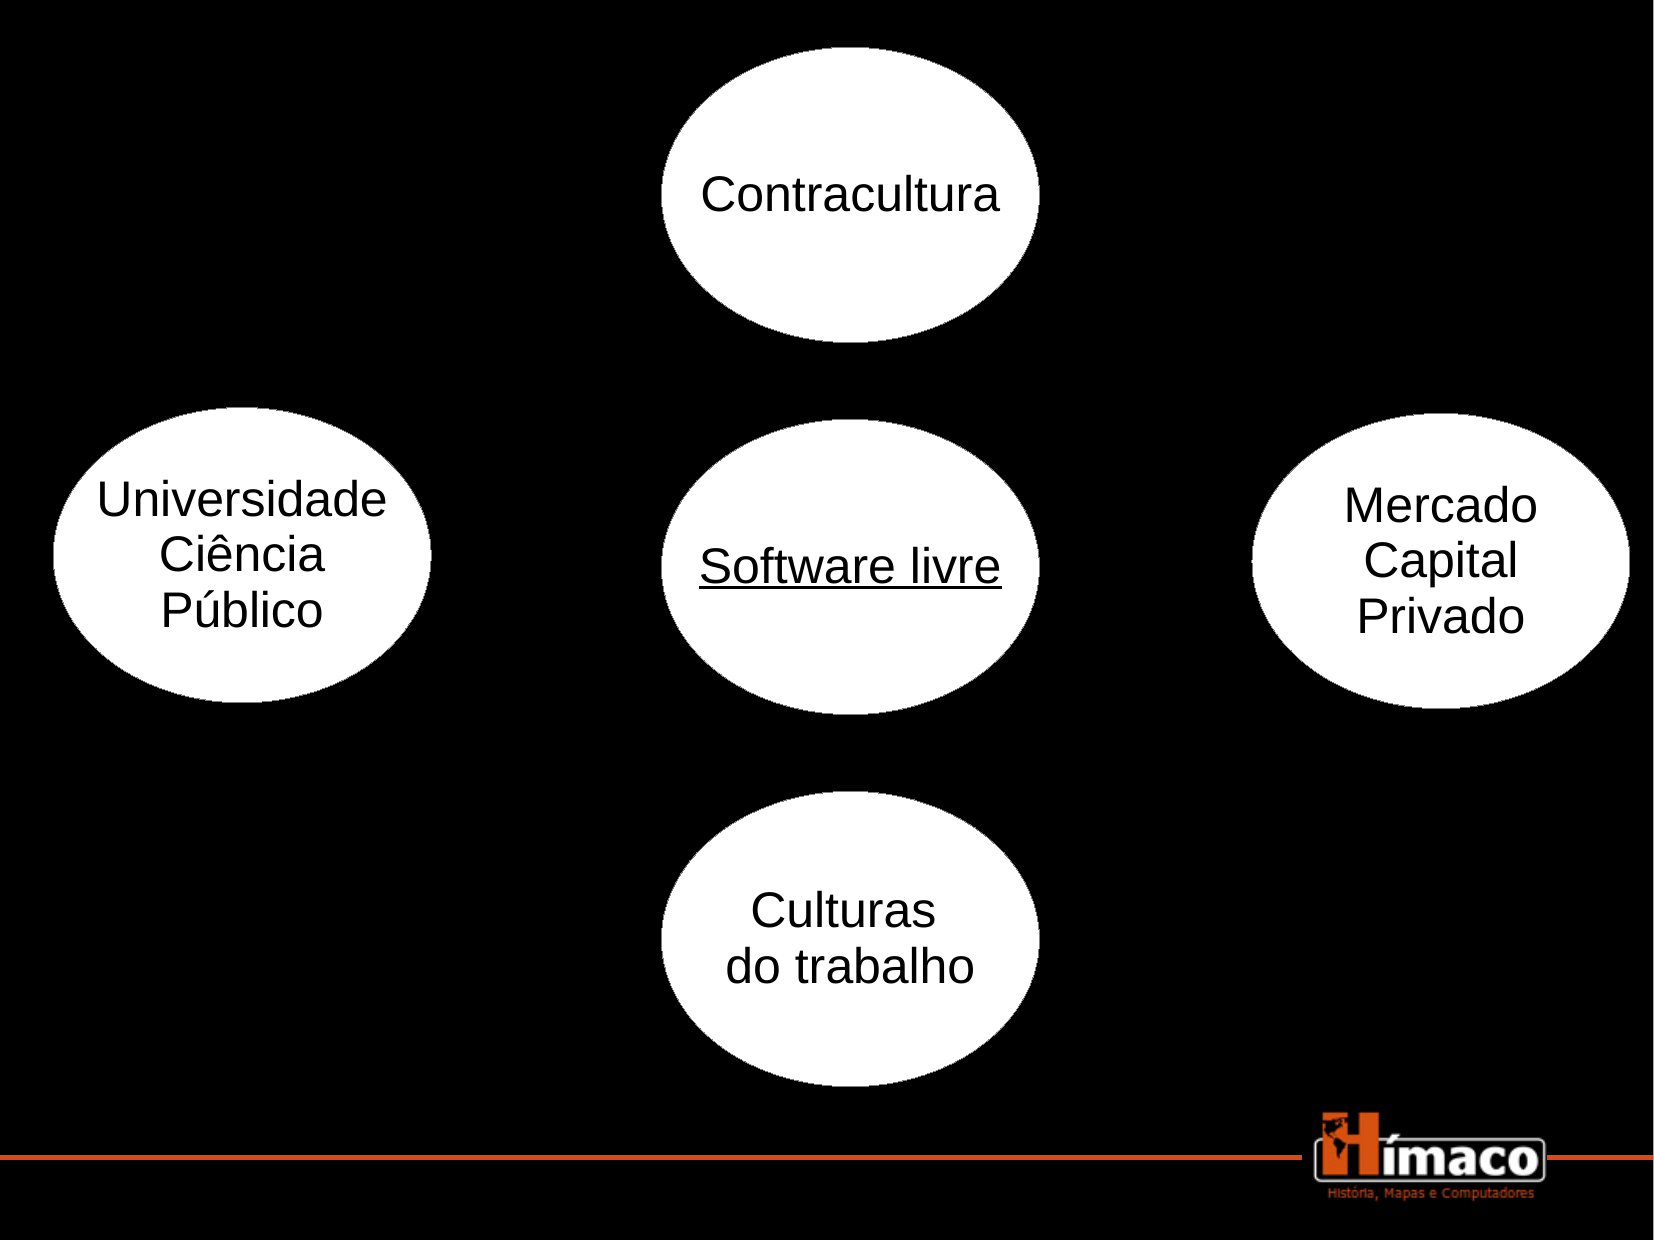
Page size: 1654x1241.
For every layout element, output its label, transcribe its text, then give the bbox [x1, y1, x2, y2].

text_box Mercado Capital Privado [1251, 413, 1630, 709]
text_box Software livre [661, 419, 1040, 715]
text_box Universidade Ciência Público [53, 407, 432, 703]
text_box Culturas do trabalho [661, 791, 1040, 1087]
text_box Contracultura [661, 47, 1040, 343]
picture [1301, 1075, 1559, 1217]
